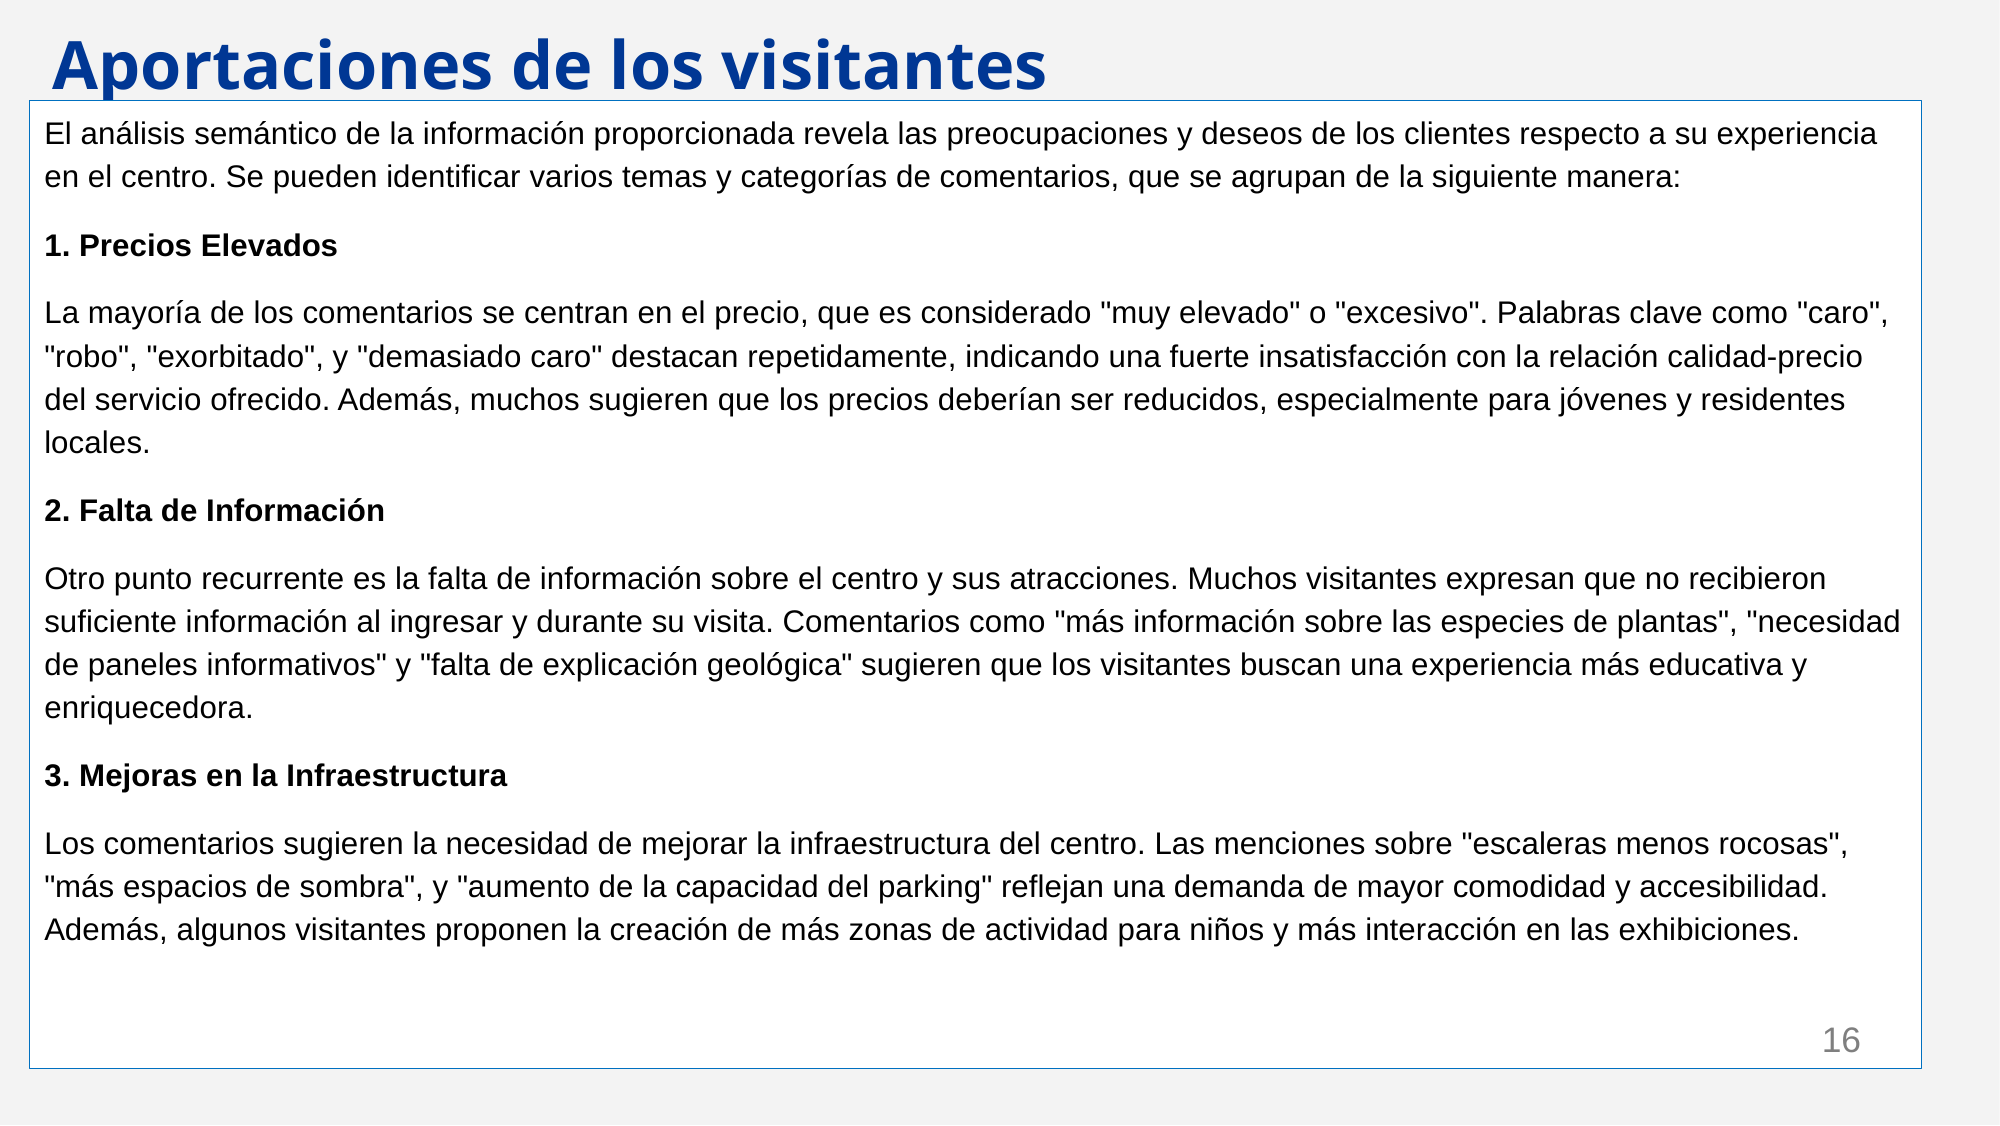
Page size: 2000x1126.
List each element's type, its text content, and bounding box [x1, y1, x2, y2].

slide_number <number> [1412, 1008, 1880, 1069]
text_box El análisis semántico de la información proporcionada revela las preocupaciones y deseos de los clientes respecto a su experiencia en el centro. Se pueden identificar varios temas y categorías de comentarios, que se agrupan de la siguiente manera: 1. Precios Elevados La mayoría de los comentarios se centran en el precio, que es considerado "muy elevado" o "excesivo". Palabras clave como "caro", "robo", "exorbitado", y "demasiado caro" destacan repetidamente, indicando una fuerte insatisfacción con la relación calidad-precio del servicio ofrecido. Además, muchos sugieren que los precios deberían ser reducidos, especialmente para jóvenes y residentes locales. 2. Falta de Información Otro punto recurrente es la falta de información sobre el centro y sus atracciones. Muchos visitantes expresan que no recibieron suficiente información al ingresar y durante su visita. Comentarios como "más información sobre las especies de plantas", "necesidad de paneles informativos" y "falta de explicación geológica" sugieren que los visitantes buscan una experiencia más educativa y enriquecedora. 3. Mejoras en la Infraestructura Los comentarios sugieren la necesidad de mejorar la infraestructura del centro. Las menciones sobre "escaleras menos rocosas", "más espacios de sombra", y "aumento de la capacidad del parking" reflejan una demanda de mayor comodidad y accesibilidad. Además, algunos visitantes proponen la creación de más zonas de actividad para niños y más interacción en las exhibiciones. [29, 100, 1922, 1069]
text_box Aportaciones de los visitantes [52, 0, 1945, 126]
